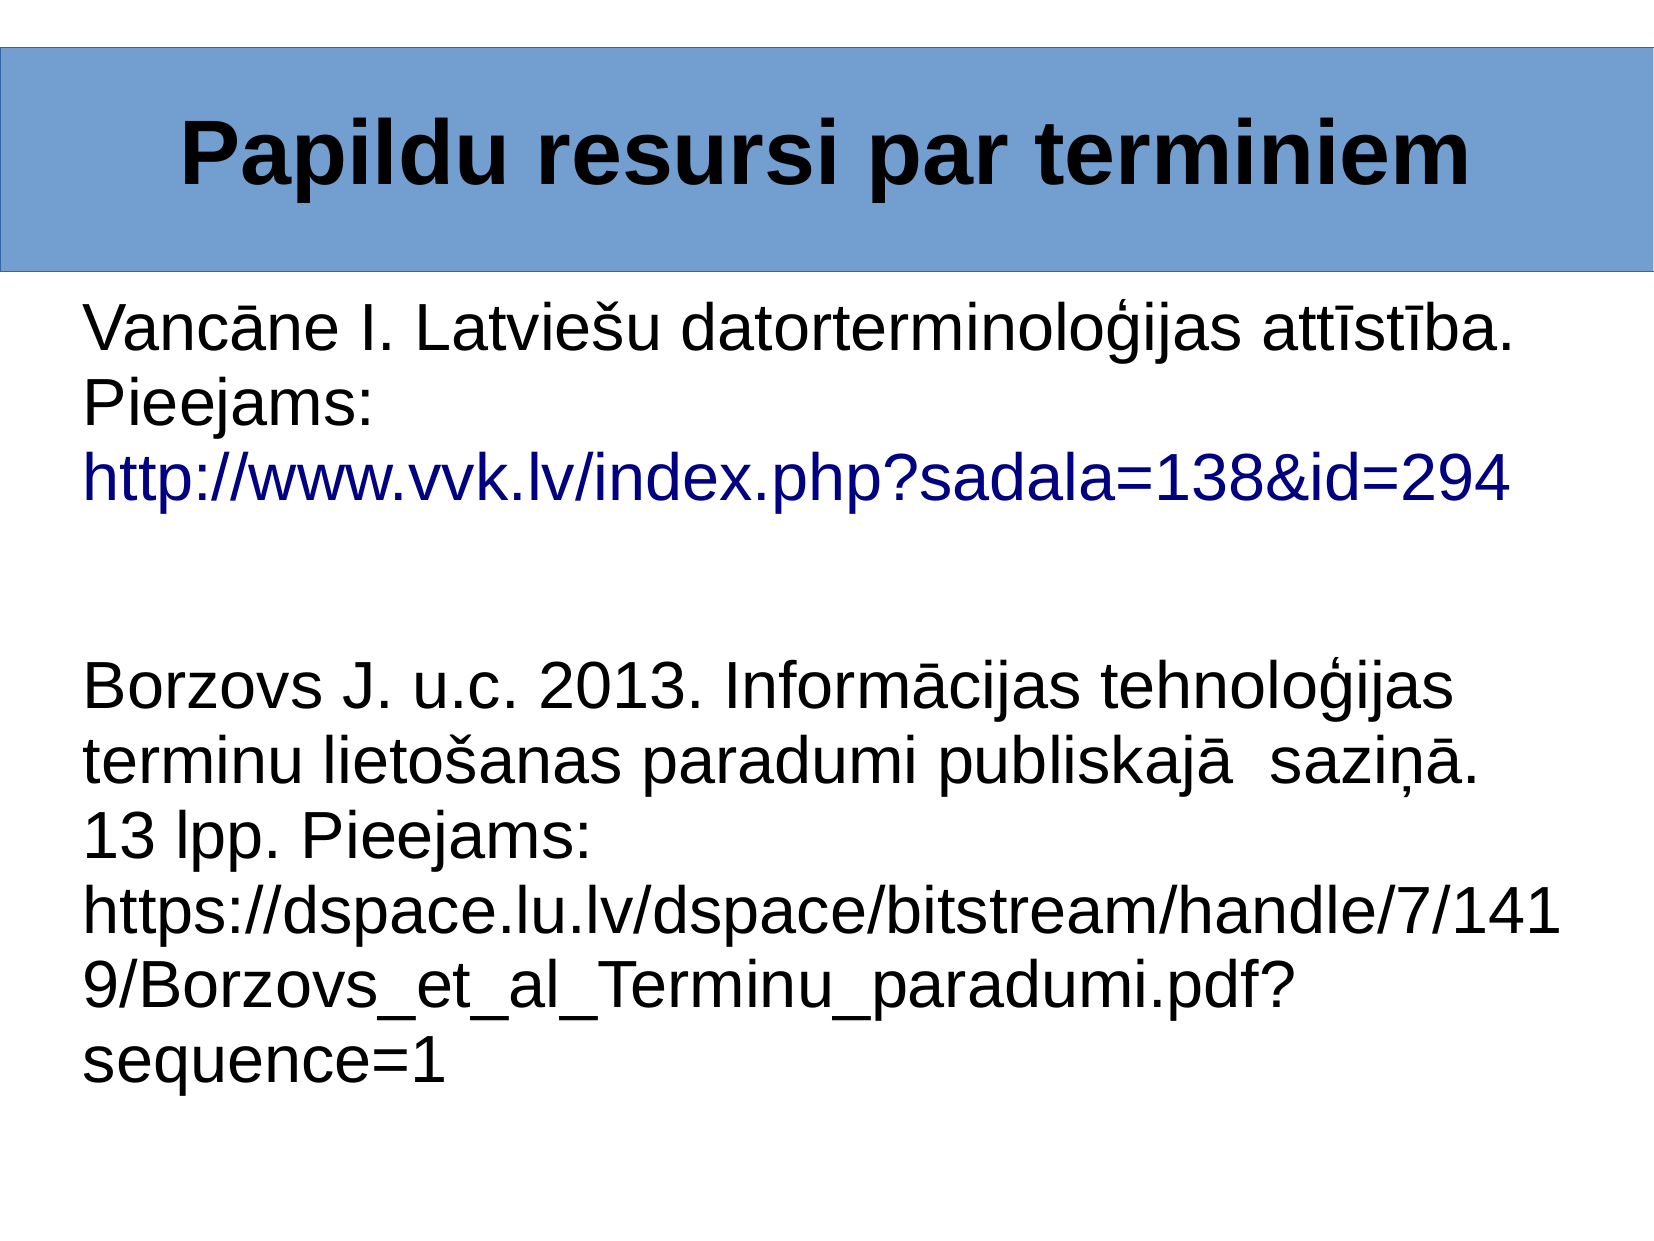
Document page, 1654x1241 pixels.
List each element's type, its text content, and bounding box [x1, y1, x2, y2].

list Vancāne I. Latviešu datorterminoloģijas attīstība. Pieejams: http://www.vvk.lv/index.php?sadala=138&id=294 Borzovs J. u.c. 2013. Informācijas tehnoloģijas terminu lietošanas paradumi publiskajā saziņā. 13 lpp. Pieejams: https://dspace.lu.lv/dspace/bitstream/handle/7/1419/Borzovs_et_al_Terminu_paradumi.pdf?sequence=1 [82, 290, 1571, 1123]
title Papildu resursi par terminiem [82, 49, 1571, 257]
text_box [0, 47, 1654, 272]
